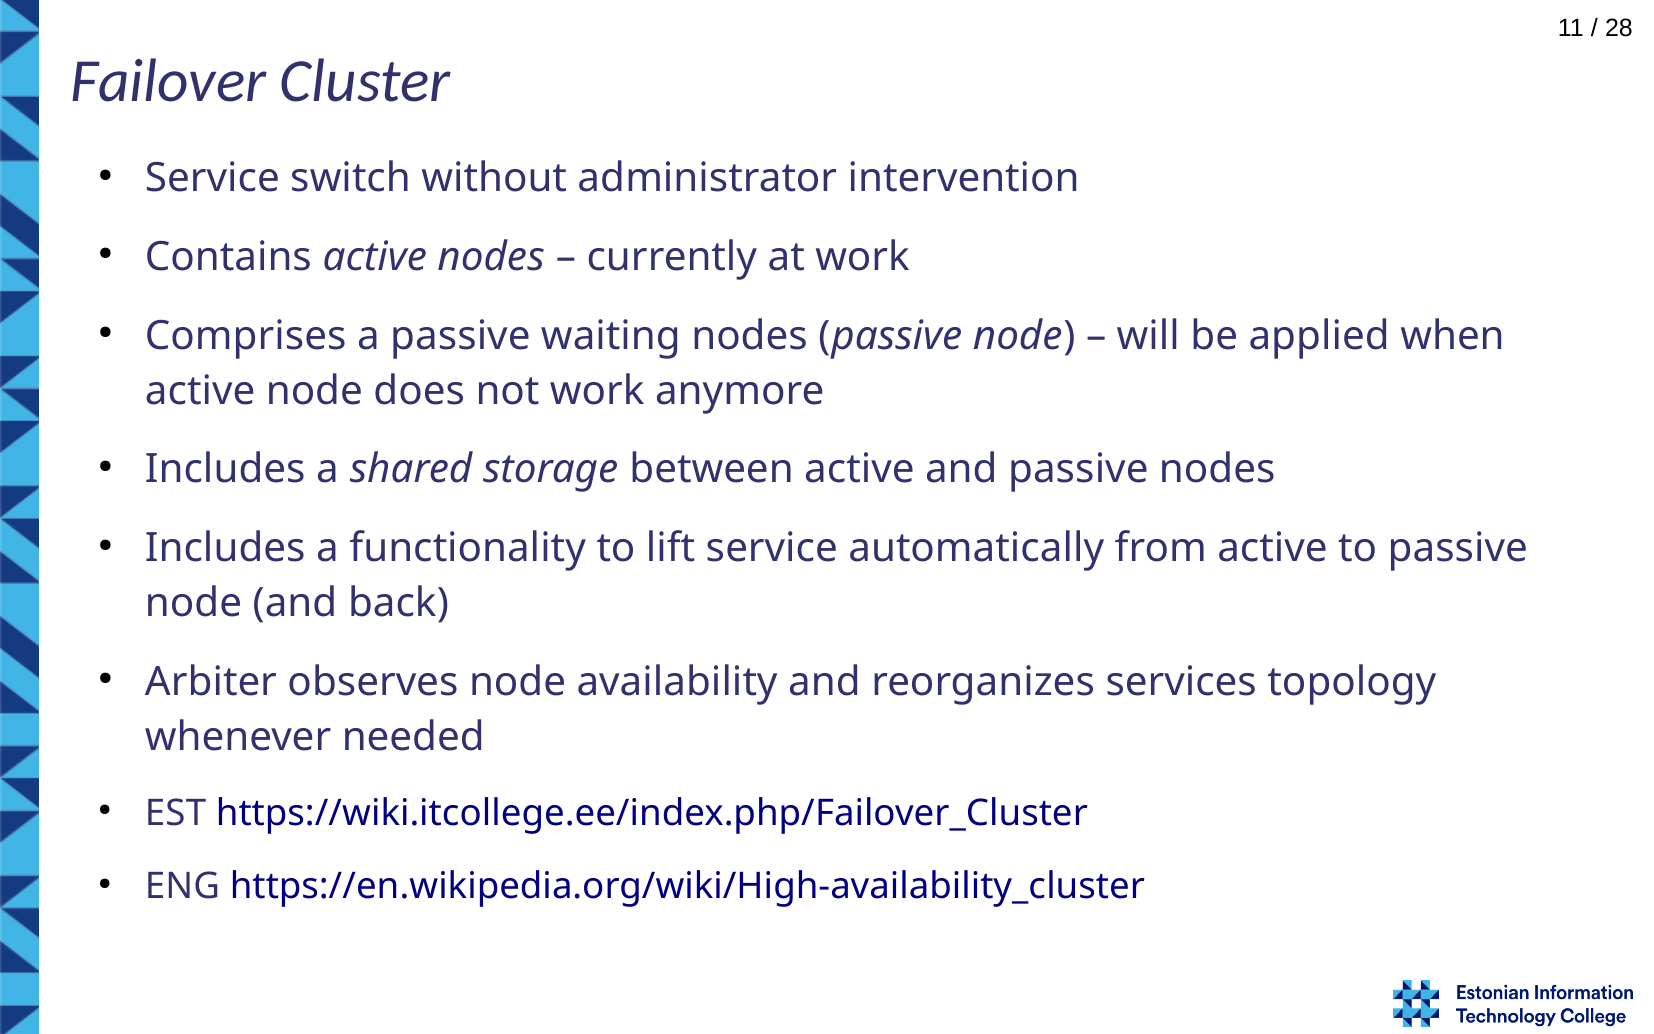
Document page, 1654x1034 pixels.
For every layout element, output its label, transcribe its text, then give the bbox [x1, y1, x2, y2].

list Service switch without administrator intervention Contains active nodes – currently at work Comprises a passive waiting nodes (passive node) – will be applied when active node does not work anymore Includes a shared storage between active and passive nodes Includes a functionality to lift service automatically from active to passive node (and back) Arbiter observes node availability and reorganizes services topology whenever needed EST https://wiki.itcollege.ee/index.php/Failover_Cluster ENG https://en.wikipedia.org/wiki/High-availability_cluster [82, 148, 1625, 916]
picture [1393, 980, 1633, 1027]
title Failover Cluster [70, 41, 1630, 130]
